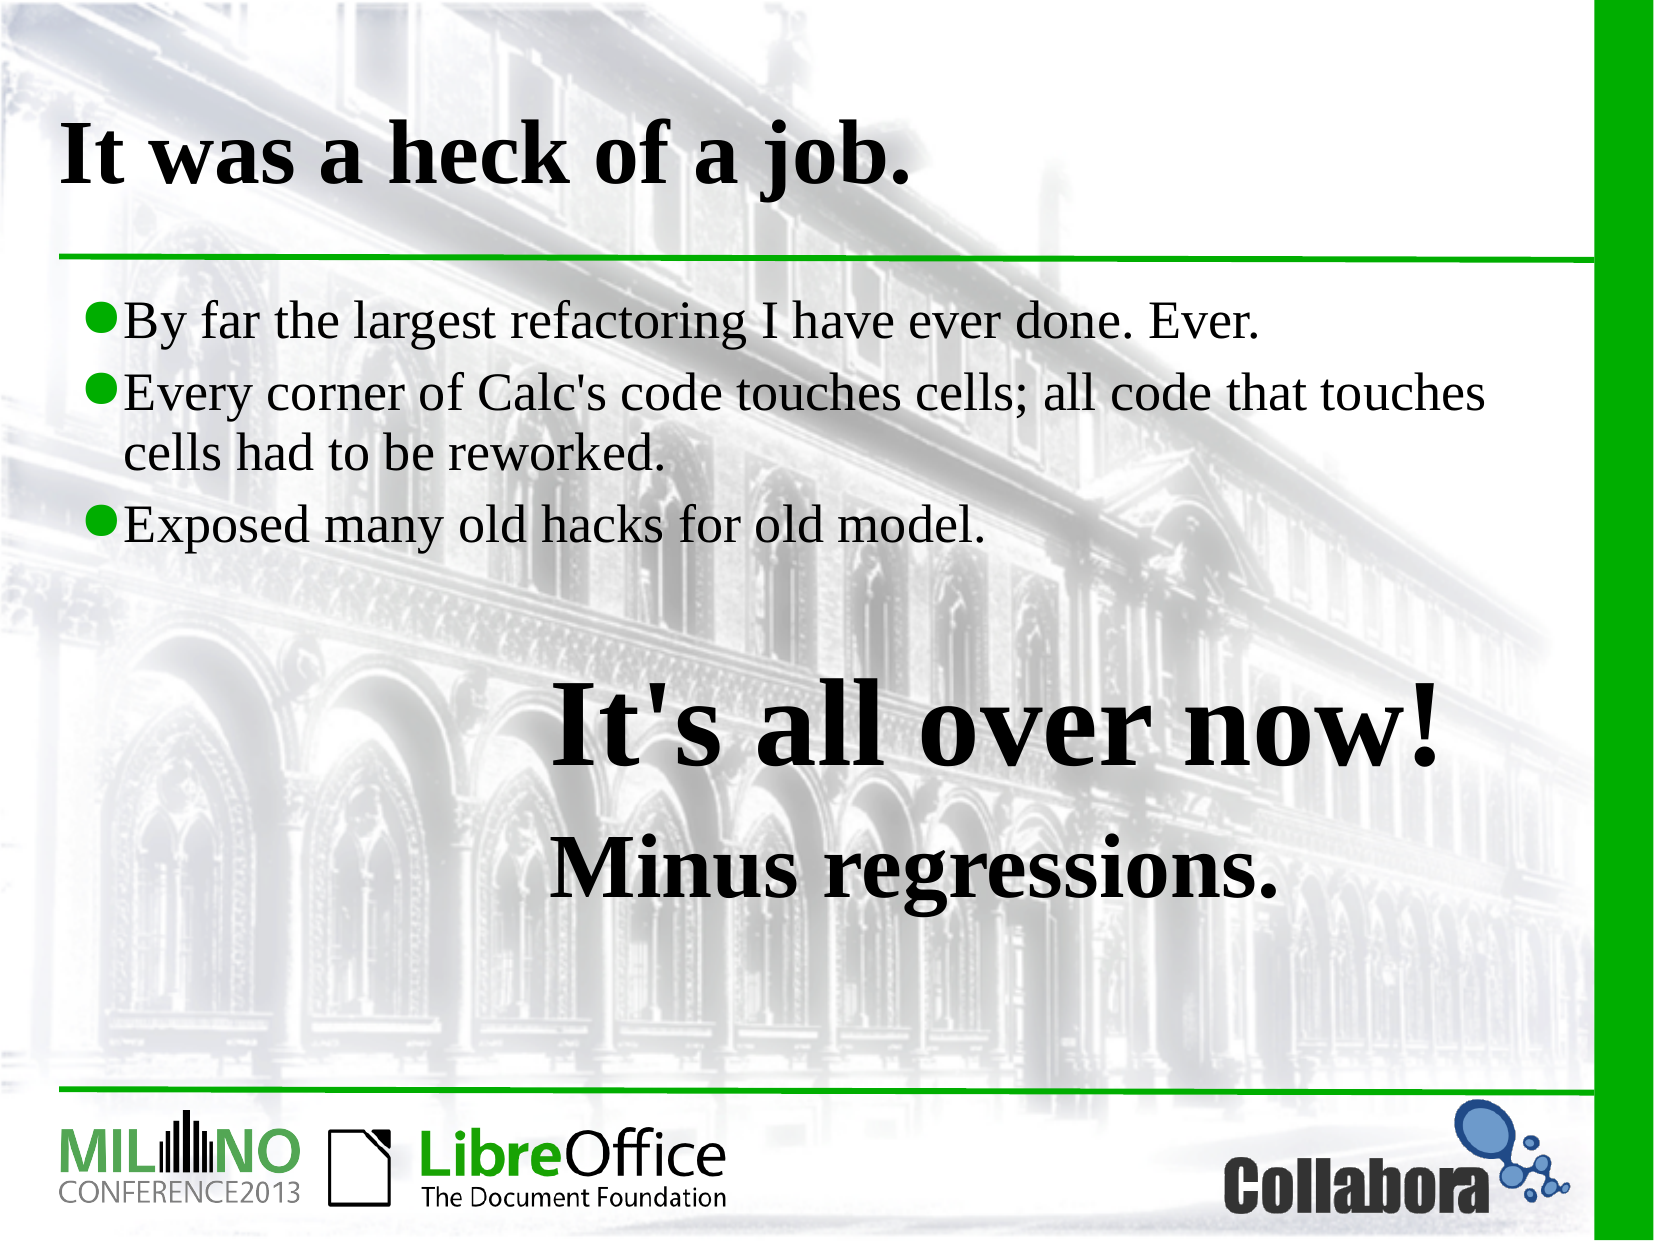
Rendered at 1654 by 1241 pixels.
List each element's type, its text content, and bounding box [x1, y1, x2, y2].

text_box Minus regressions. [535, 808, 1296, 925]
list By far the largest refactoring I have ever done. Ever. Every corner of Calc's code touches cells; all code that touches cells had to be reworked. Exposed many old hacks for old model. [35, 290, 1524, 1010]
picture [0, 1, 1594, 1241]
text_box It's all over now! [535, 646, 1463, 800]
title It was a heck of a job. [59, 49, 1548, 257]
